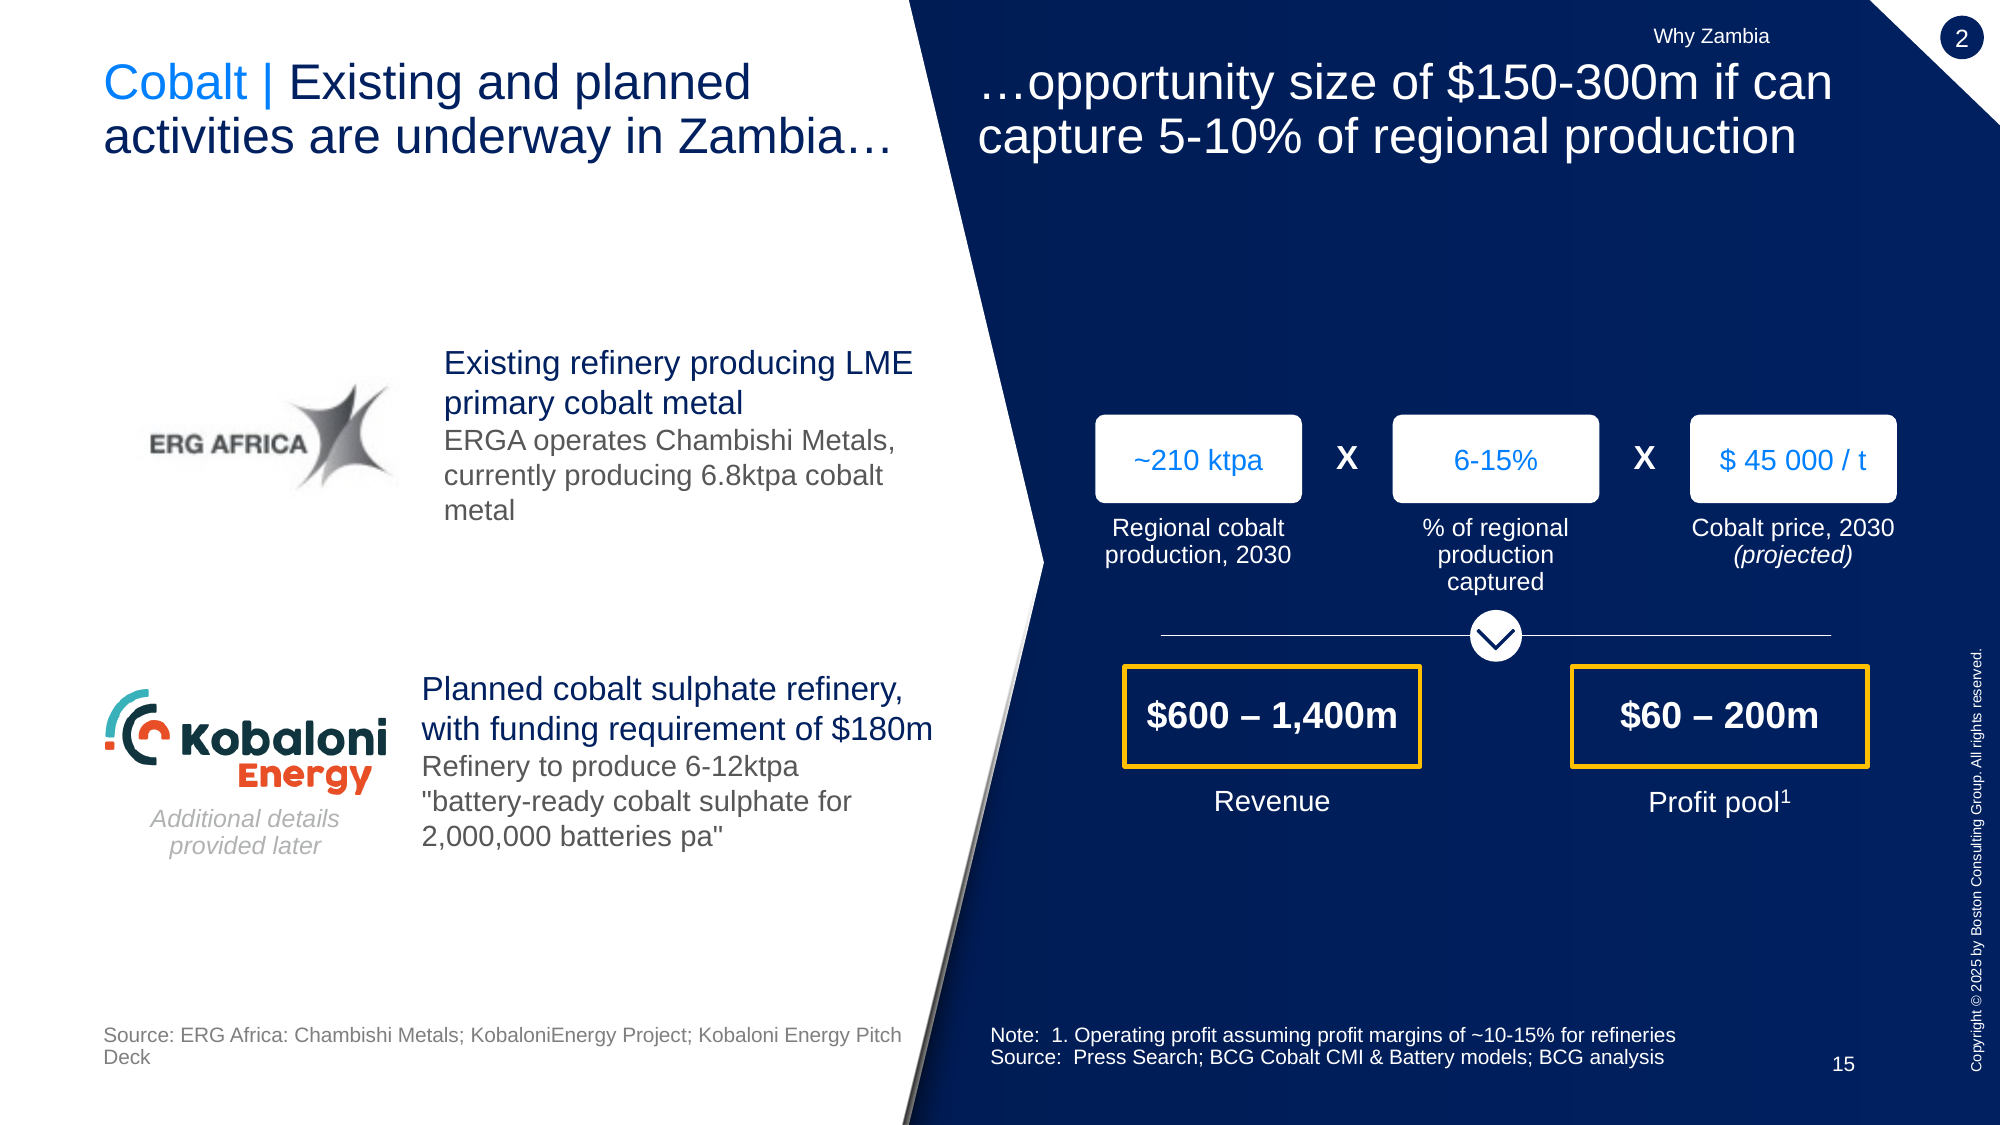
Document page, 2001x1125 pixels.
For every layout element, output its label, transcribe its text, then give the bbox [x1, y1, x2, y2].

text_box Source: ERG Africa: Chambishi Metals; Kobaloni Energy Project; Kobaloni Energy Pitch Deck [103, 1024, 911, 1069]
text_box [1470, 610, 1522, 661]
text_box Profit pool1 [1578, 782, 1862, 818]
text_box $ 45 000 / t [1690, 414, 1897, 504]
picture [127, 359, 409, 500]
text_box Note: 1. Operating profit assuming profit margins of ~10-15% for refineries Source: Press Search; BCG Cobalt CMI & Battery models; BCG analysis [990, 1024, 1798, 1069]
text_box Regional cobalt production, 2030 [1095, 508, 1302, 598]
text_box Why Zambia [1653, 14, 1892, 56]
text_box …opportunity size of $150-300m if can capture 5-10% of regional production [977, 55, 1897, 165]
title Cobalt | Existing and planned activities are underway in Zambia… [103, 55, 911, 165]
text_box Existing refinery producing LME primary cobalt metal ERGA operates Chambishi Metals, currently producing 6.8ktpa cobalt metal [428, 341, 978, 518]
text_box $60 – 200m [1572, 666, 1868, 767]
text_box $600 – 1,400m [1124, 666, 1421, 767]
text_box ~210 ktpa [1095, 414, 1303, 504]
text_box Planned cobalt sulphate refinery, with funding requirement of $180m Refinery to produce 6-12ktpa "battery-ready cobalt sulphate for 2,000,000 batteries pa" [406, 667, 956, 847]
text_box X [1303, 424, 1392, 494]
text_box 2 [1940, 15, 1984, 60]
text_box X [1597, 424, 1690, 494]
picture [105, 671, 386, 800]
text_box Additional details provided later [104, 800, 387, 837]
text_box Cobalt price, 2030 (projected) [1690, 508, 1897, 598]
text_box Revenue [1131, 780, 1414, 817]
text_box [1869, 0, 2000, 126]
text_box % of regional production captured [1392, 508, 1600, 598]
text_box 6-15% [1392, 414, 1600, 504]
